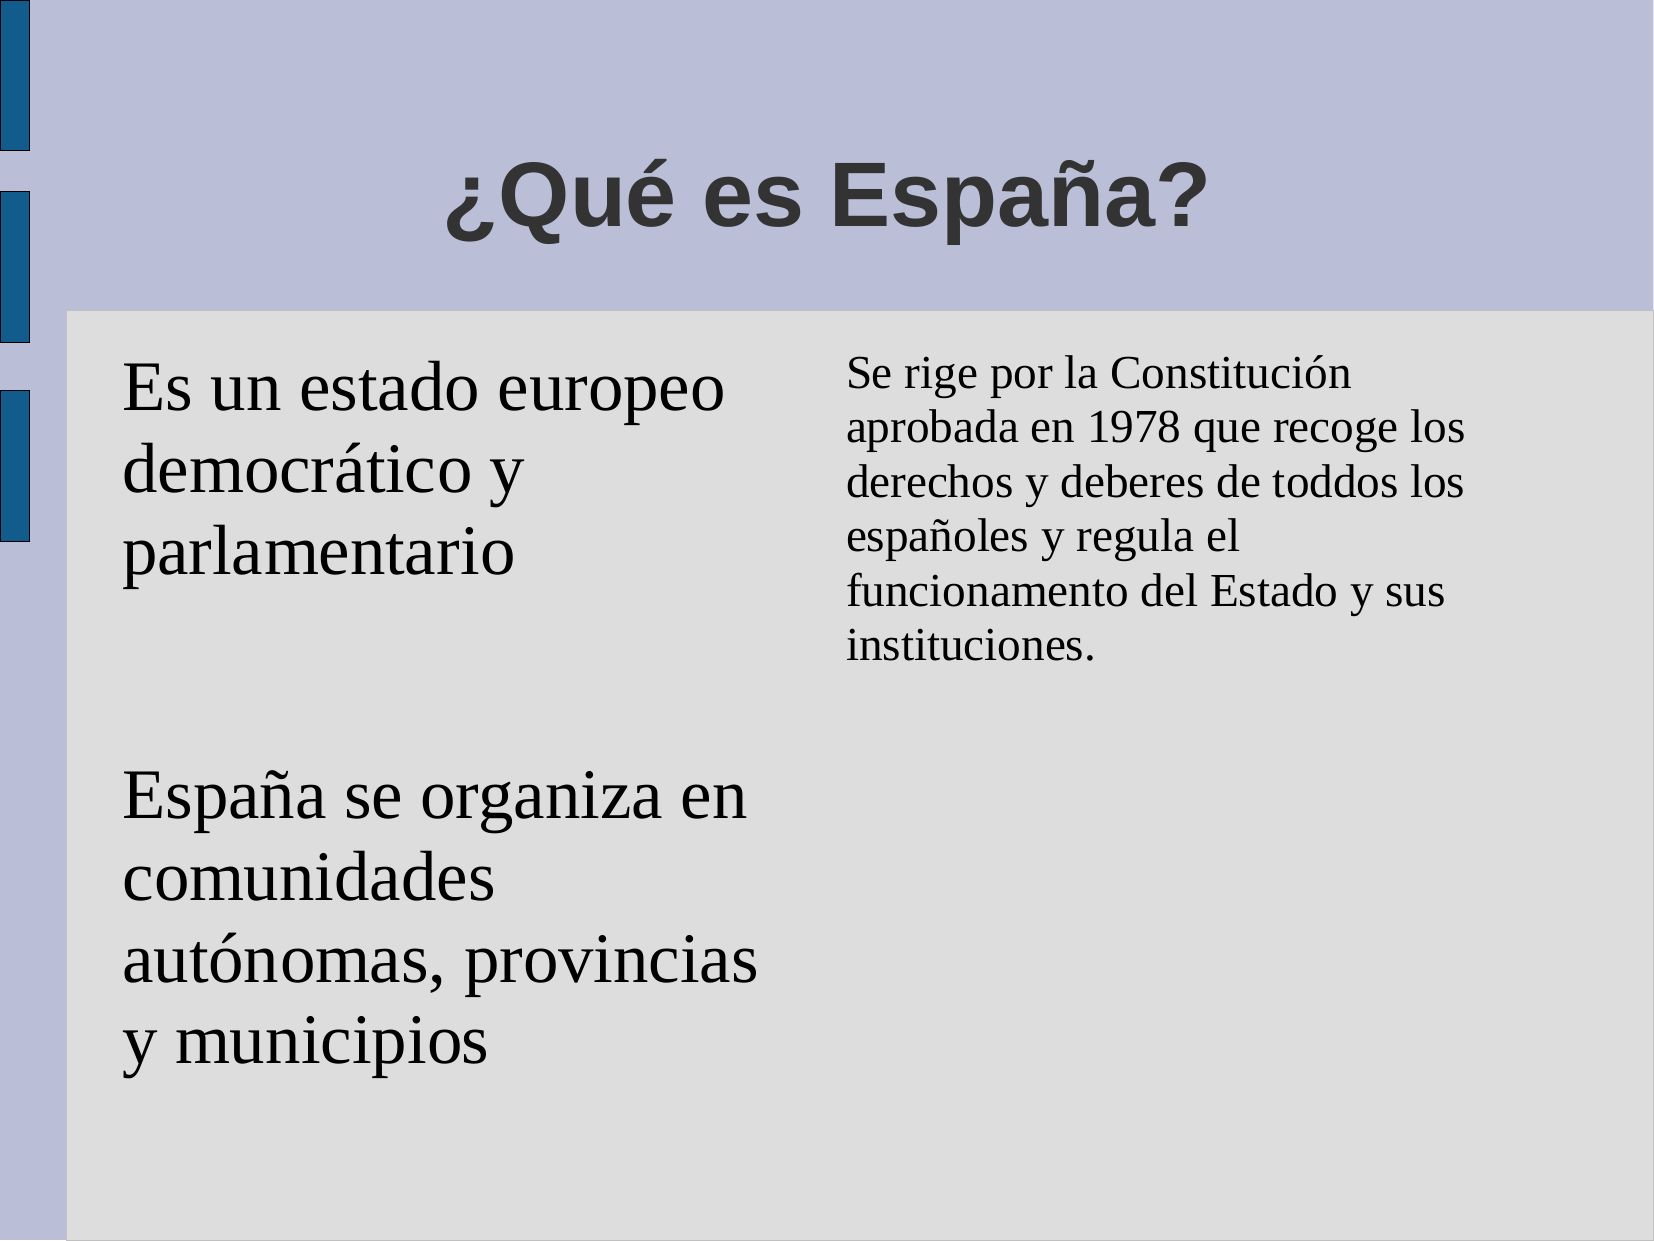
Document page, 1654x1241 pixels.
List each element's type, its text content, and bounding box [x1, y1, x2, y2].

chart [121, 344, 811, 718]
chart [121, 752, 811, 1126]
chart [845, 344, 1535, 718]
title ¿Qué es España? [121, 91, 1534, 299]
